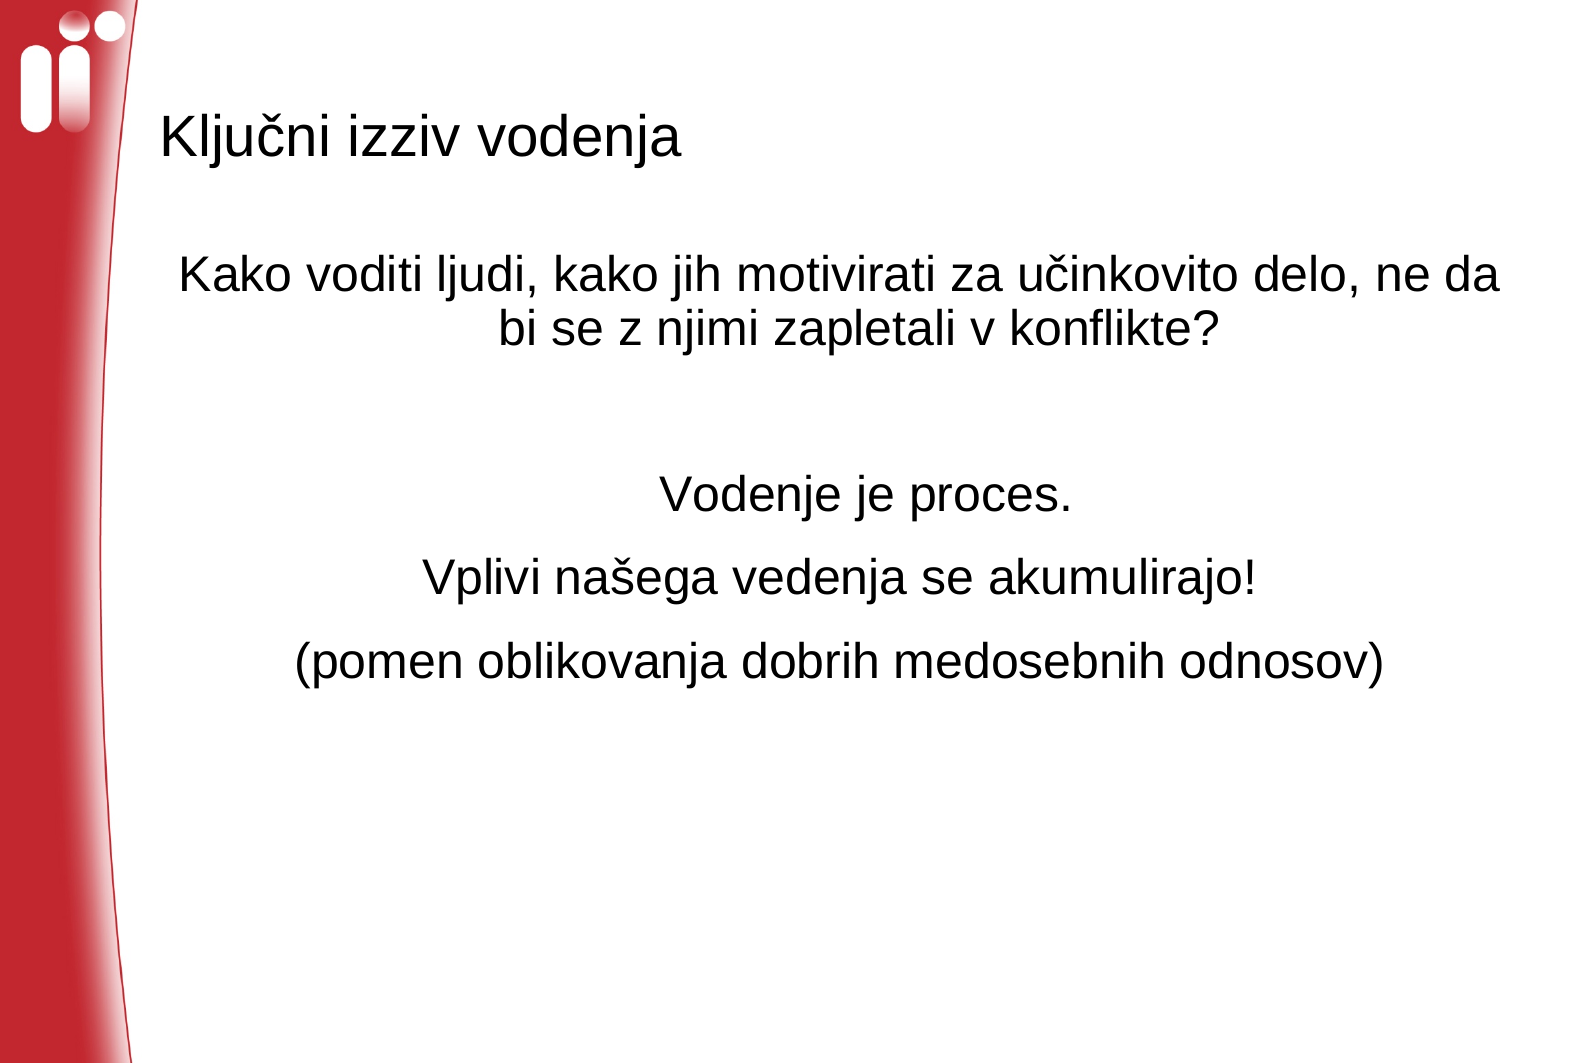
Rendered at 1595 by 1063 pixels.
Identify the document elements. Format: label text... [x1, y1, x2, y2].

list Kako voditi ljudi, kako jih motivirati za učinkovito delo, ne da bi se z njimi zapletali v konflikte? Vodenje je proces. Vplivi našega vedenja se akumulirajo! (pomen oblikovanja dobrih medosebnih odnosov) [147, 248, 1515, 1063]
title Ključni izziv vodenja [159, 22, 1515, 248]
picture [0, 0, 1414, 1063]
